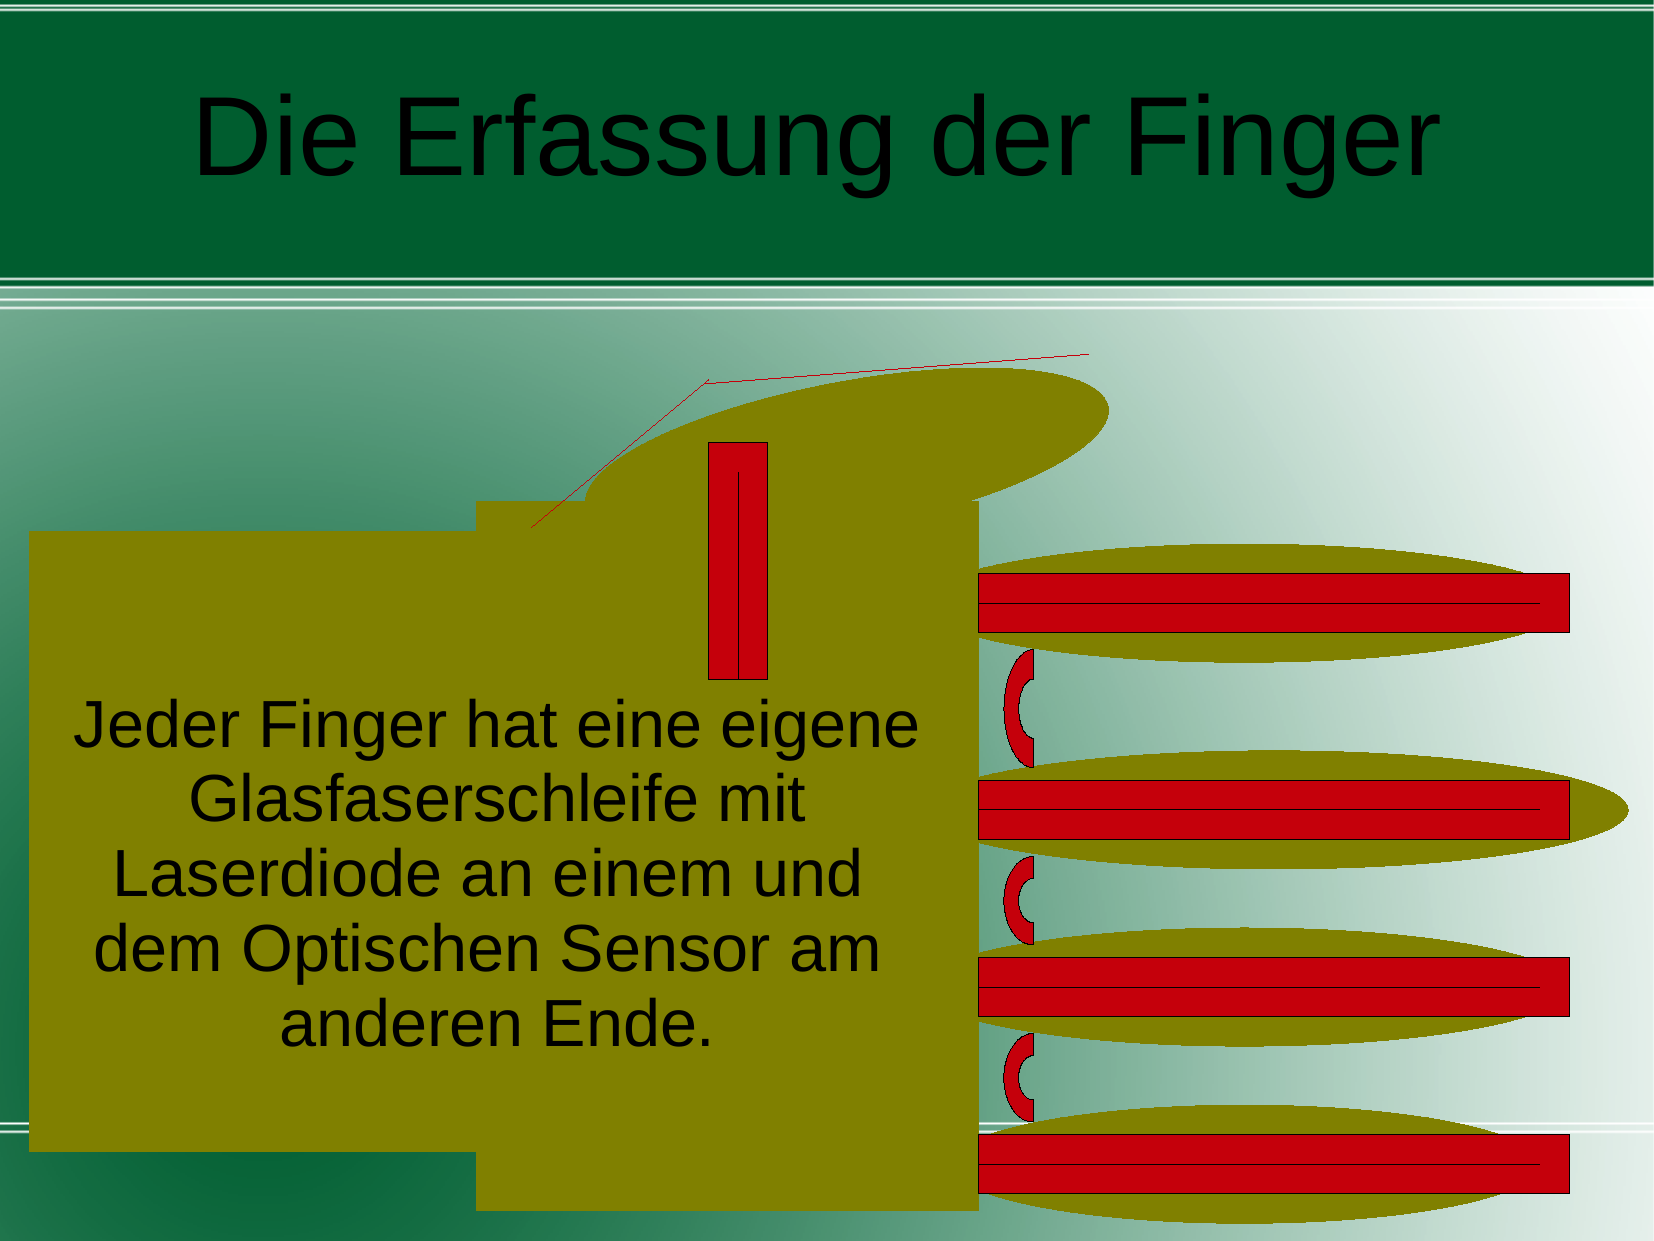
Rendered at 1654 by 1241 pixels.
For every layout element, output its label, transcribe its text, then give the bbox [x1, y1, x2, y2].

picture [0, 0, 1654, 1241]
text_box Die Erfassung der Finger [177, 66, 1488, 207]
text_box Jeder Finger hat eine eigene Glasfaserschleife mit Laserdiode an einem und dem Optischen Sensor am anderen Ende. [59, 679, 937, 1068]
text_box [29, 368, 1629, 1224]
